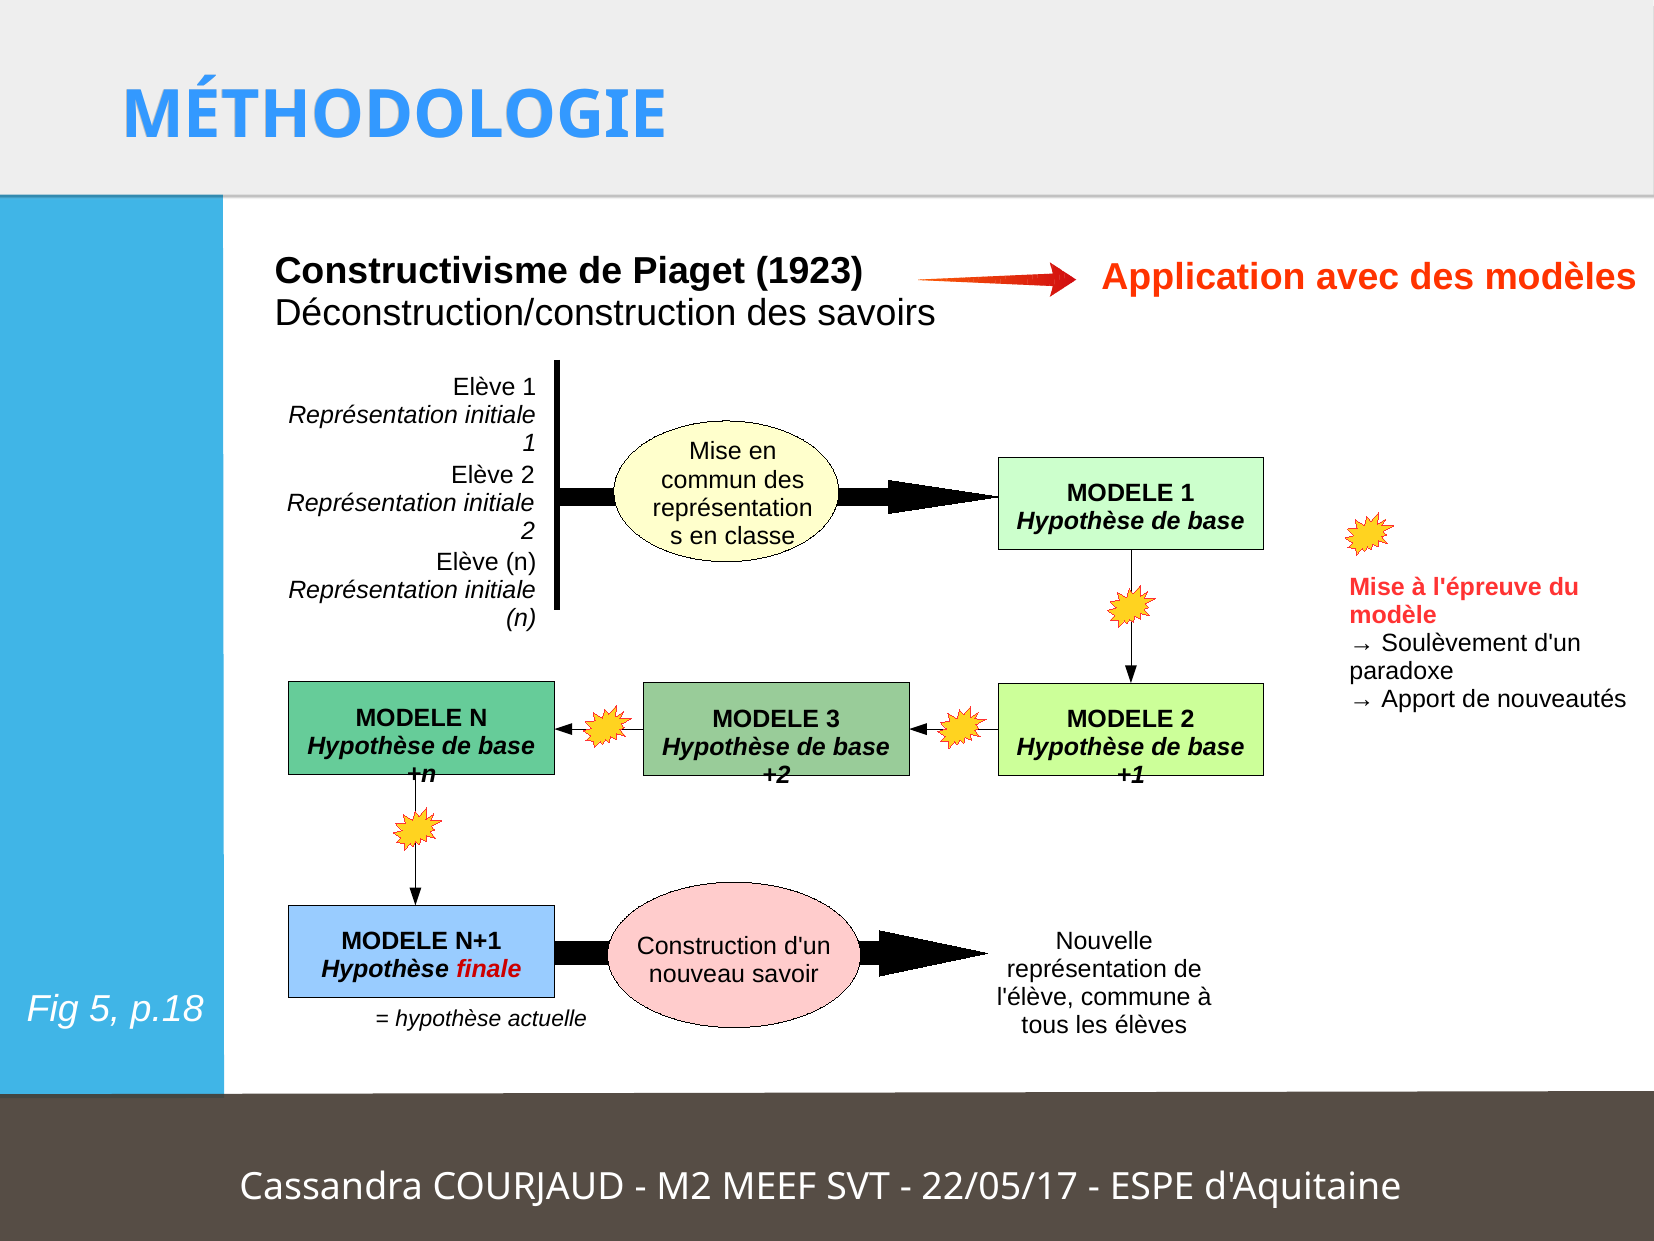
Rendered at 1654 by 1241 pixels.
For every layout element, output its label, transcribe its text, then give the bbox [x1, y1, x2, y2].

text_box [677, 1020, 791, 1028]
text_box MODELE 1 Hypothèse de base [998, 471, 1264, 564]
text_box [833, 468, 998, 514]
text_box MODELE 2 Hypothèse de base +1 [998, 697, 1264, 797]
text_box [643, 682, 910, 697]
text_box [555, 941, 607, 965]
text_box [998, 683, 1264, 697]
text_box [1345, 512, 1394, 556]
text_box [288, 905, 555, 919]
text_box [393, 807, 442, 851]
text_box = hypothèse actuelle [360, 998, 621, 1049]
text_box Mise à l'épreuve du modèle → Soulèvement d'un paradoxe → Apport de nouveautés [1334, 565, 1649, 721]
text_box [861, 930, 968, 977]
text_box [557, 451, 633, 531]
text_box Elève (n) Représentation initiale (n) [268, 540, 552, 640]
text_box [619, 882, 849, 924]
text_box [937, 706, 987, 749]
text_box Elève 1 Représentation initiale 1 [268, 365, 552, 465]
text_box [998, 457, 1264, 471]
text_box Construction d'un nouveau savoir [607, 924, 861, 1020]
text_box Elève 2 Représentation initiale 2 [266, 453, 550, 553]
text_box MODELE N+1 Hypothèse finale [288, 919, 555, 1012]
text_box Nouvelle représentation de l'élève, commune à tous les élèves [968, 919, 1241, 1047]
text_box [583, 705, 632, 748]
picture [915, 259, 1080, 300]
text_box Constructivisme de Piaget (1923) Déconstruction/construction des savoirs [259, 242, 1607, 341]
text_box [674, 420, 779, 429]
text_box Mise en commun des représentations en classe [633, 429, 833, 557]
text_box MÉTHODOLOGIE [106, 59, 1654, 148]
text_box [686, 557, 767, 562]
text_box Fig 5, p.18 [11, 980, 343, 1038]
text_box MODELE 3 Hypothèse de base +2 [643, 697, 910, 797]
text_box [1107, 585, 1156, 628]
text_box [288, 681, 555, 696]
text_box Application avec des modèles [1086, 248, 1654, 305]
text_box MODELE N Hypothèse de base +n [288, 696, 555, 796]
